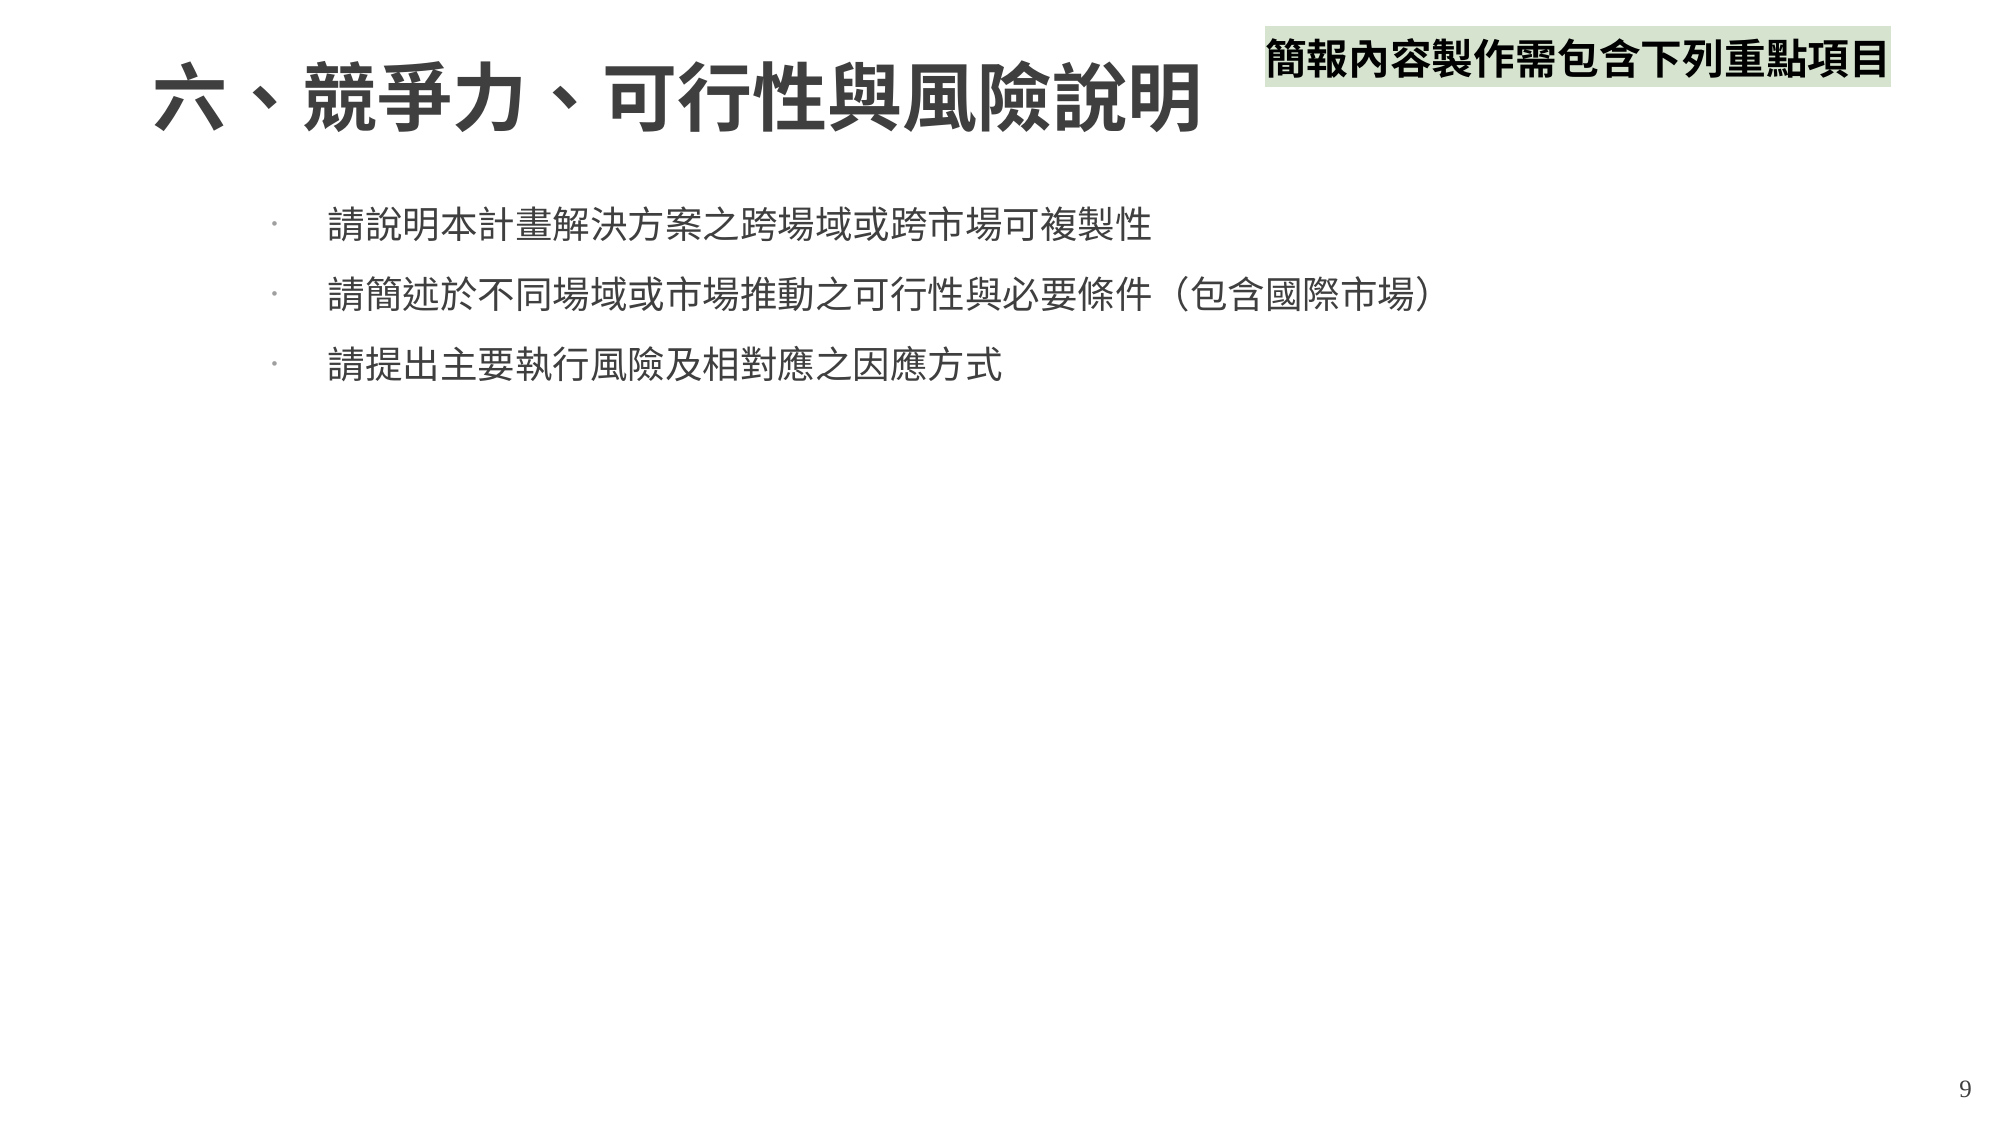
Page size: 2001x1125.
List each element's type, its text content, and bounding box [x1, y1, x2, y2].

title 六、競爭力、可行性與風險說明 [137, 49, 1863, 153]
text_box 9 [1931, 1062, 2000, 1113]
text_box 簡報內容製作需包含下列重點項目 [1174, 26, 1983, 91]
list 請說明本計畫解決方案之跨場域或跨市場可複製性 請簡述於不同場域或市場推動之可行性與必要條件（包含國際市場） 請提出主要執行風險及相對應之因應方式 [137, 193, 1863, 1036]
